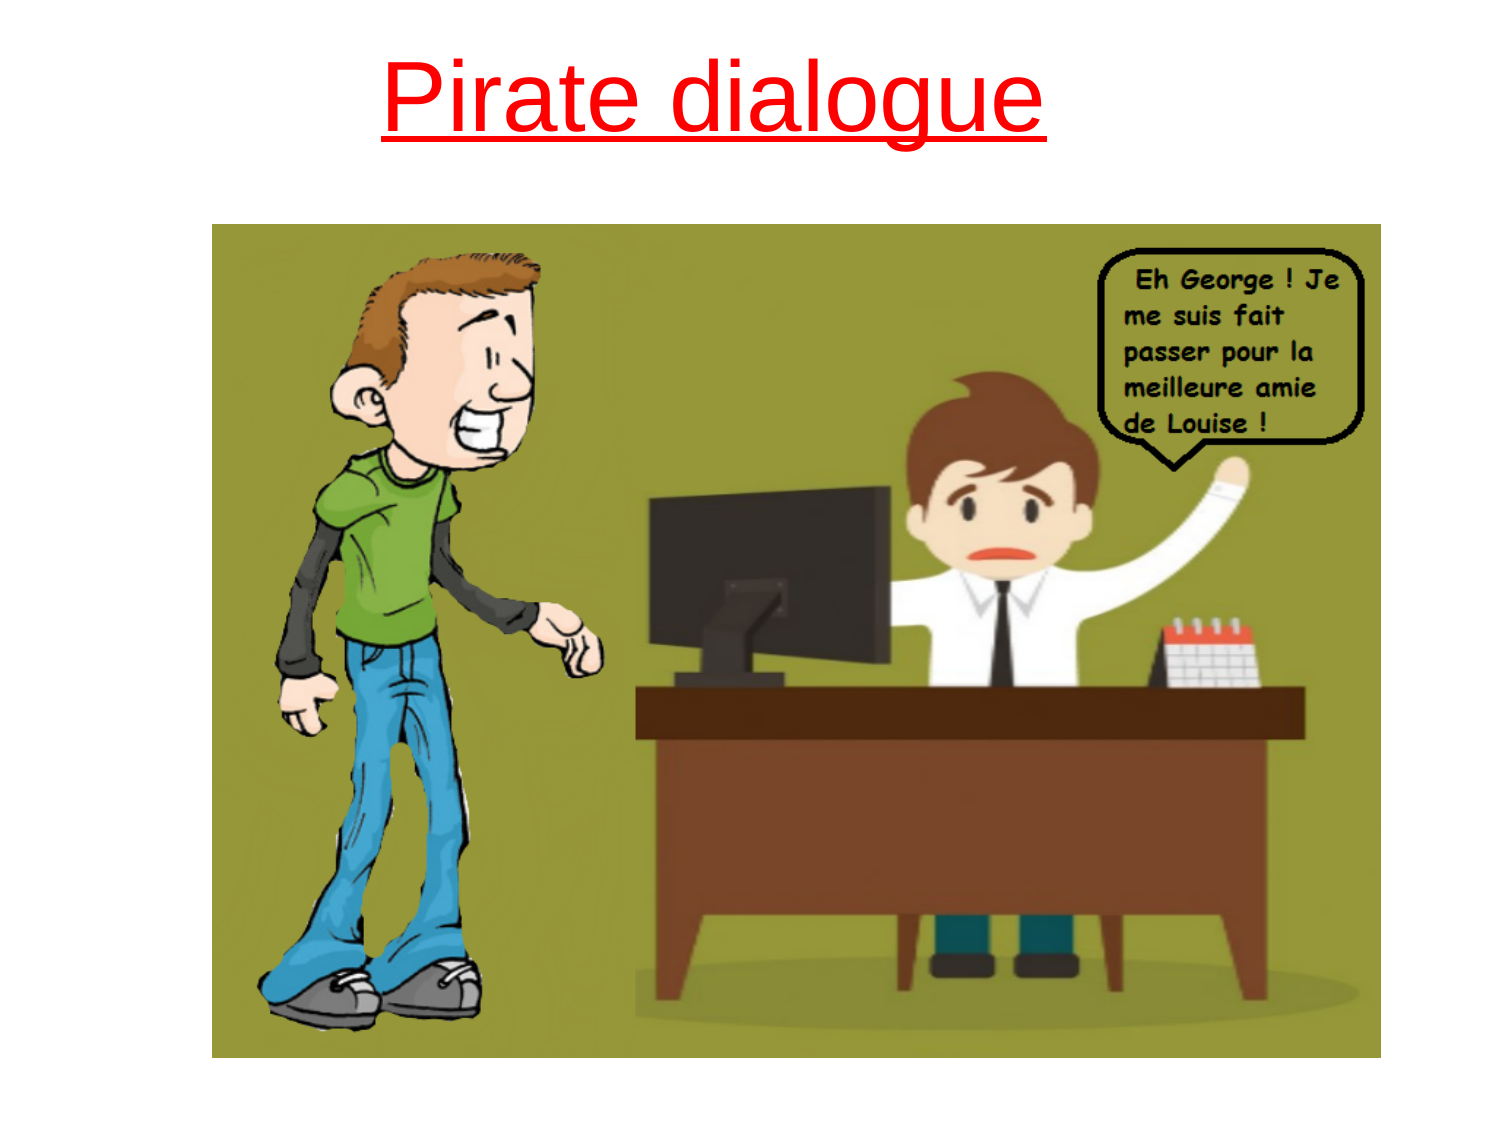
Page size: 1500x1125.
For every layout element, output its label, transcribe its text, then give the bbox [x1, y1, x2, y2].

picture [212, 224, 1381, 1058]
text_box Pirate dialogue [366, 23, 1406, 159]
